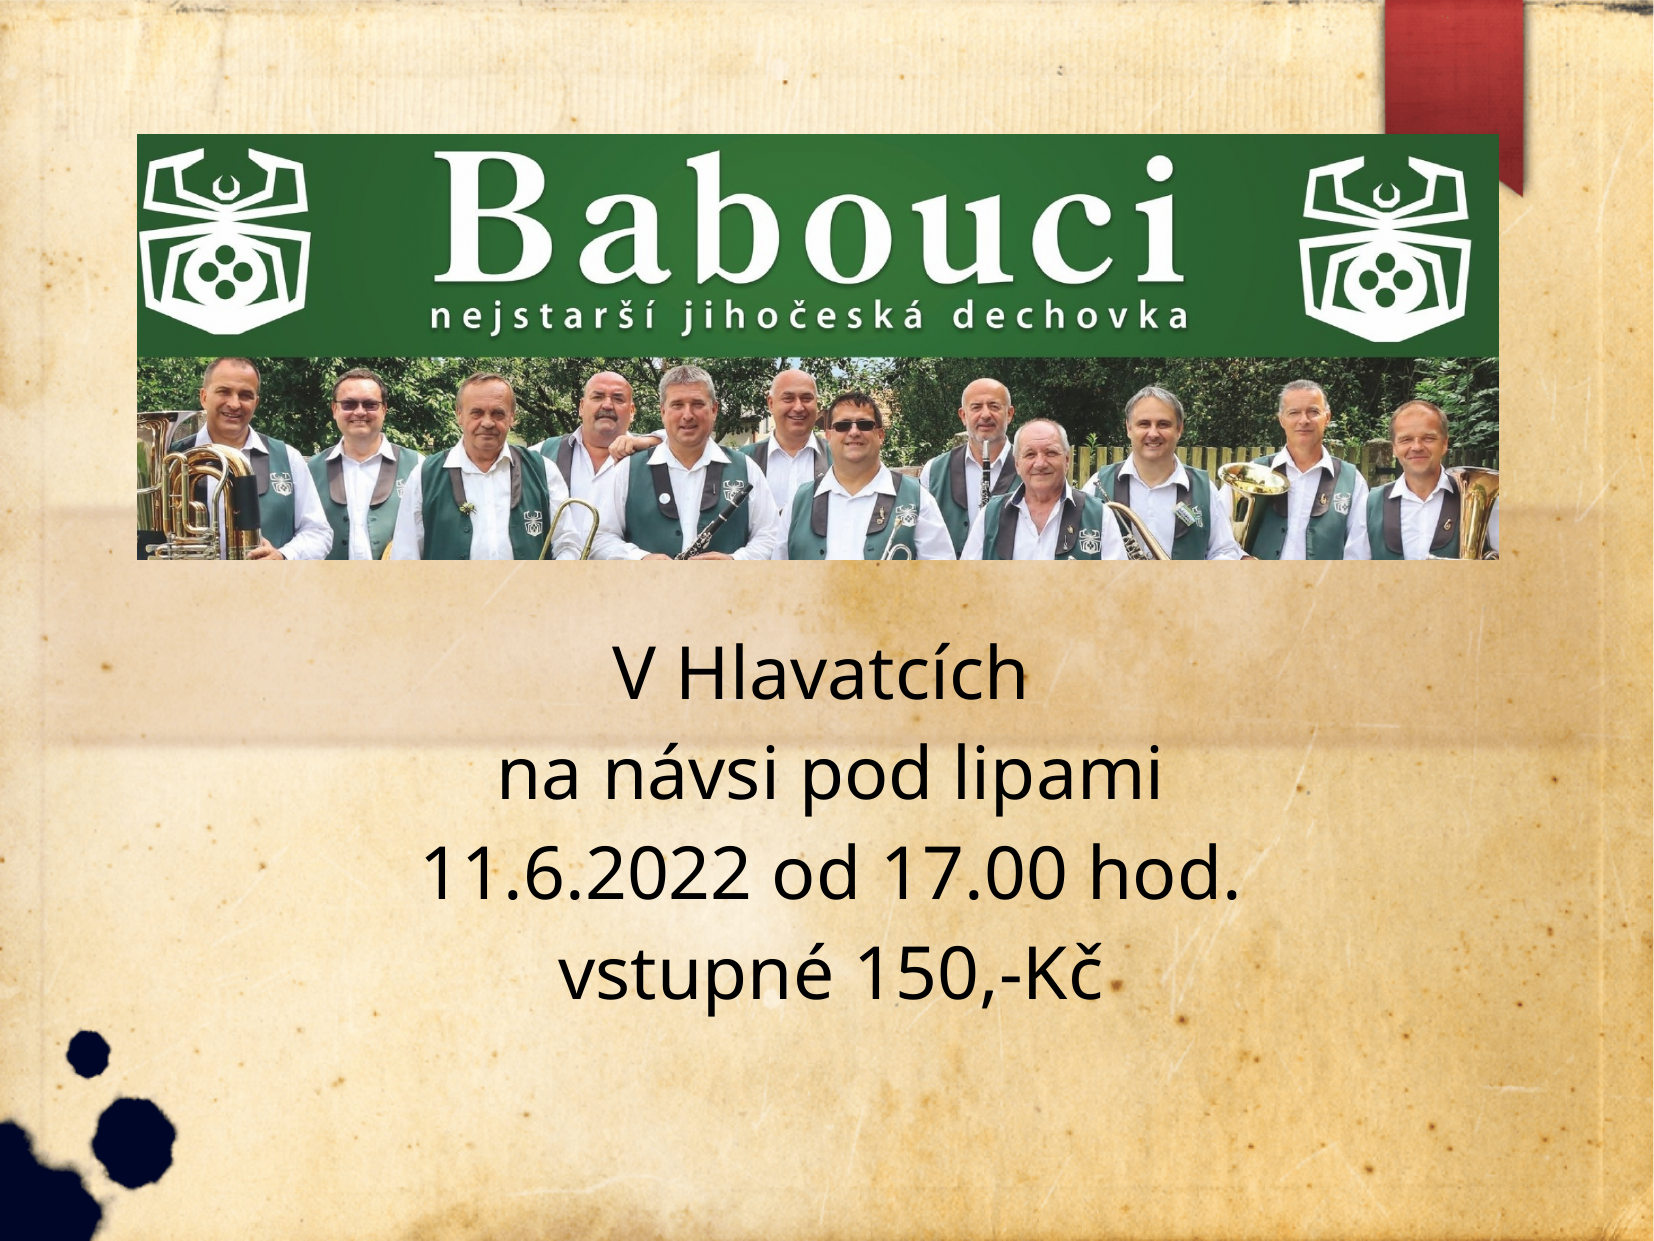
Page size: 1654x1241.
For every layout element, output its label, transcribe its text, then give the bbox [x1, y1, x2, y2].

picture [0, 0, 1654, 1241]
title V Hlavatcích na návsi pod lipami 11.6.2022 od 17.00 hod. vstupné 150,-Kč [87, 620, 1576, 1123]
